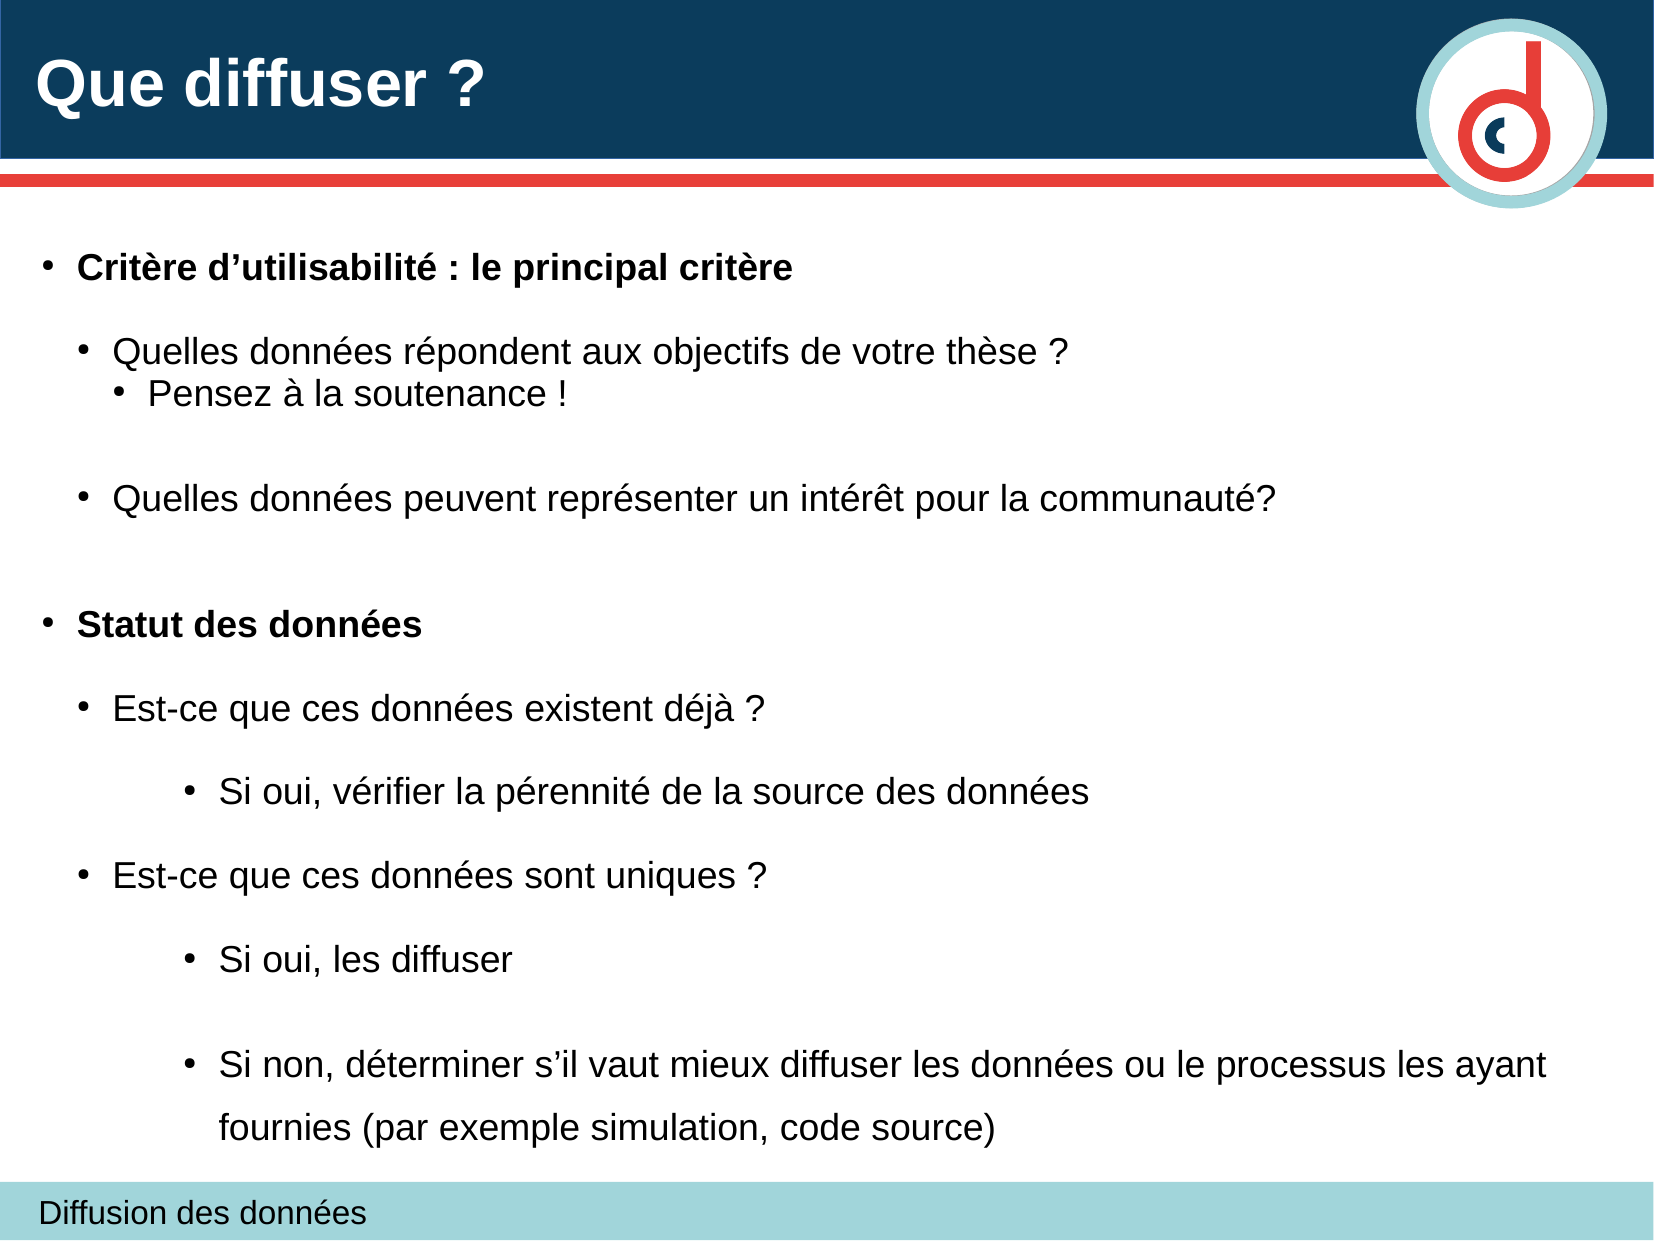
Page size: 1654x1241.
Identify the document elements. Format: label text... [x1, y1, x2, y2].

text_box Critère d’utilisabilité : le principal critère Quelles données répondent aux objectifs de votre thèse ? Pensez à la soutenance ! Quelles données peuvent représenter un intérêt pour la communauté? Statut des données Est-ce que ces données existent déjà ? Si oui, vérifier la pérennité de la source des données Est-ce que ces données sont uniques ? Si oui, les diffuser Si non, déterminer s’il vaut mieux diffuser les données ou le processus les ayant fournies (par exemple simulation, code source) [41, 194, 1654, 1149]
title Que diffuser ? [35, 11, 1430, 159]
text_box Diffusion des données [23, 1187, 621, 1241]
